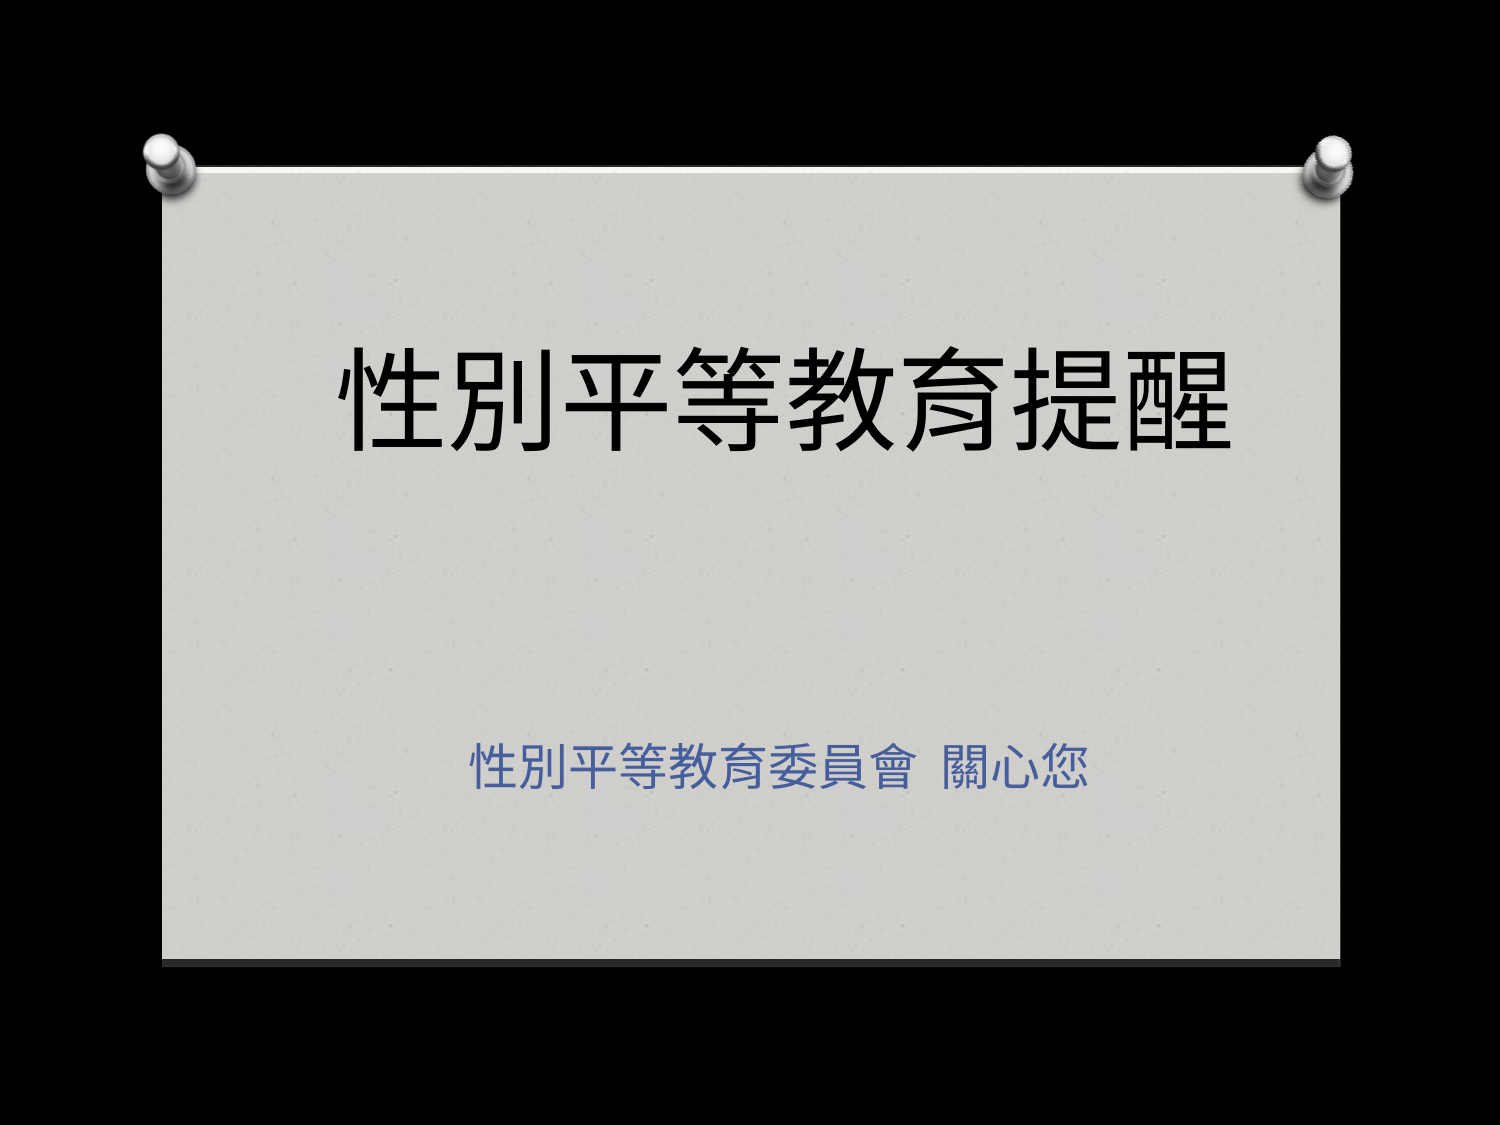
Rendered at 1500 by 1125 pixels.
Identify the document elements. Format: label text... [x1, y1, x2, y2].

title 性別平等教育提醒 [206, 278, 1365, 473]
subtitle 性別平等教育委員會 關心您 [277, 727, 1282, 830]
